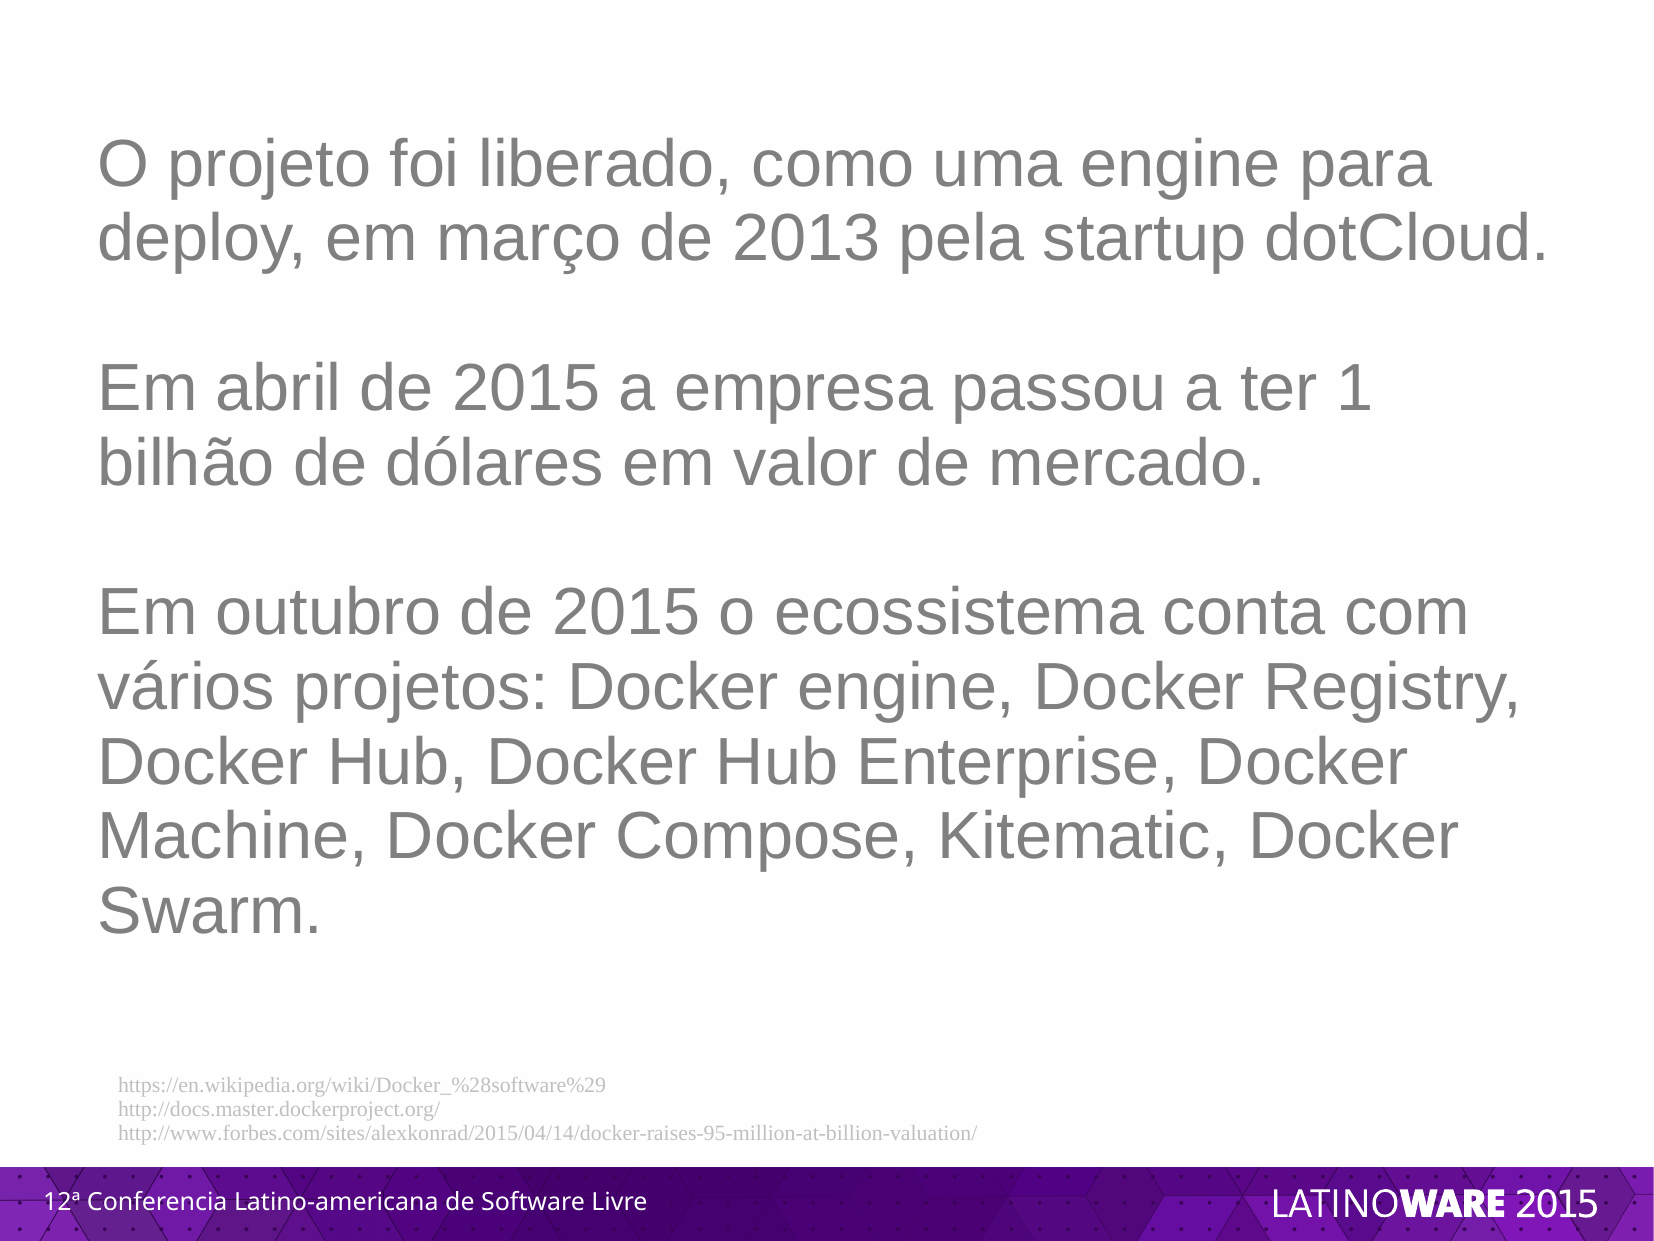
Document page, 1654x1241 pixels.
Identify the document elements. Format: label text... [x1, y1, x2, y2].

text_box 12ª Conferencia Latino-americana de Software Livre [28, 1176, 1127, 1234]
text_box O projeto foi liberado, como uma engine para deploy, em março de 2013 pela startup dotCloud. Em abril de 2015 a empresa passou a ter 1 bilhão de dólares em valor de mercado. Em outubro de 2015 o ecossistema conta com vários projetos: Docker engine, Docker Registry, Docker Hub, Docker Hub Enterprise, Docker Machine, Docker Compose, Kitematic, Docker Swarm. [82, 118, 1571, 1081]
text_box https://en.wikipedia.org/wiki/Docker_%28software%29 http://docs.master.dockerproject.org/ http://www.forbes.com/sites/alexkonrad/2015/04/14/docker-raises-95-million-at-billion-valuation/ [118, 1062, 1536, 1146]
picture [0, 0, 1654, 1241]
